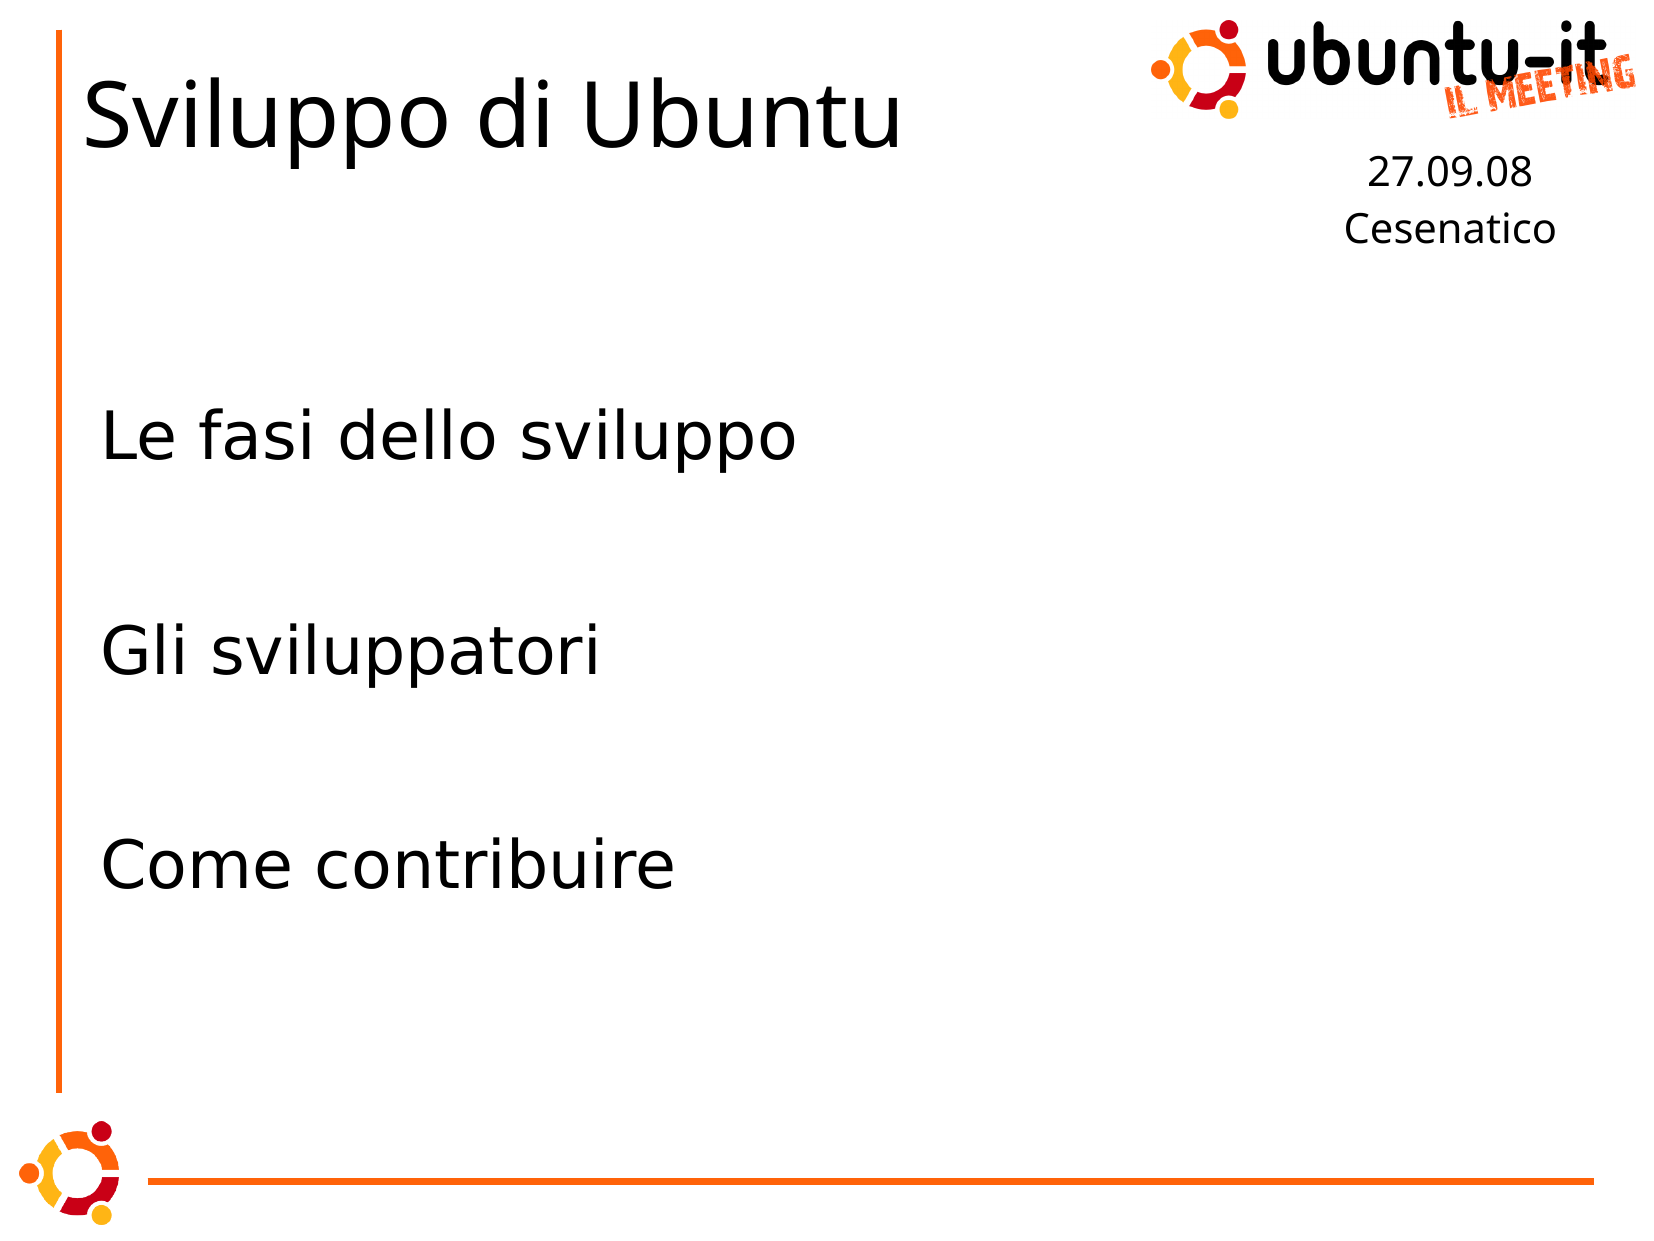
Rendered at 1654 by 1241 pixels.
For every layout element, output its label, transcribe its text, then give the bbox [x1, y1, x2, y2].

list Le fasi dello sviluppo Gli sviluppatori Come contribuire [82, 290, 1571, 1109]
picture [19, 1121, 119, 1225]
picture [1151, 20, 1636, 119]
title Sviluppo di Ubuntu [82, 49, 1571, 257]
